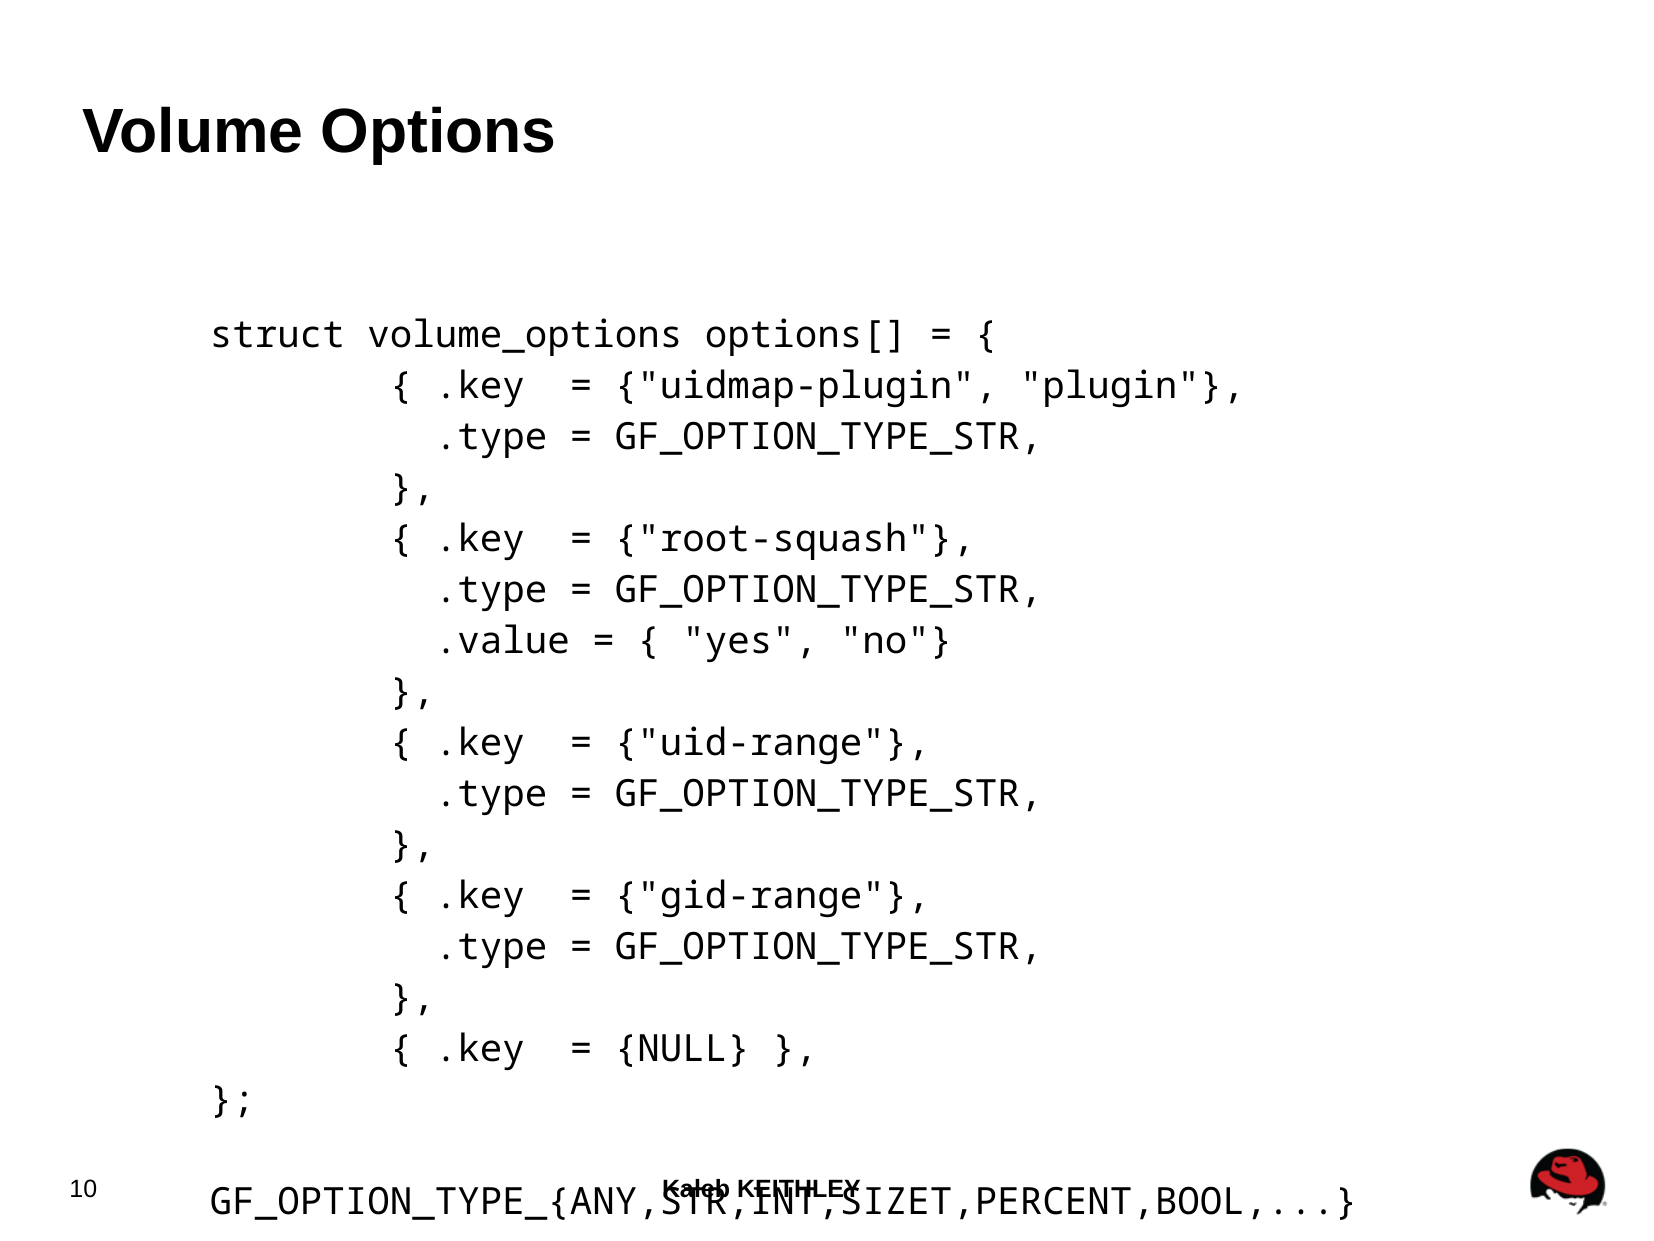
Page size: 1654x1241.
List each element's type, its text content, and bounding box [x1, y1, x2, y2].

text_box struct volume_options options[] = { { .key = {"uidmap-plugin", "plugin"}, .type = GF_OPTION_TYPE_STR, }, { .key = {"root-squash"}, .type = GF_OPTION_TYPE_STR, .value = { "yes", "no"} }, { .key = {"uid-range"}, .type = GF_OPTION_TYPE_STR, }, { .key = {"gid-range"}, .type = GF_OPTION_TYPE_STR, }, { .key = {NULL} }, }; GF_OPTION_TYPE_{ANY,STR,INT,SIZET,PERCENT,BOOL,...} [195, 300, 1456, 1099]
title Volume Options [82, 37, 1571, 226]
picture [1529, 1146, 1613, 1224]
